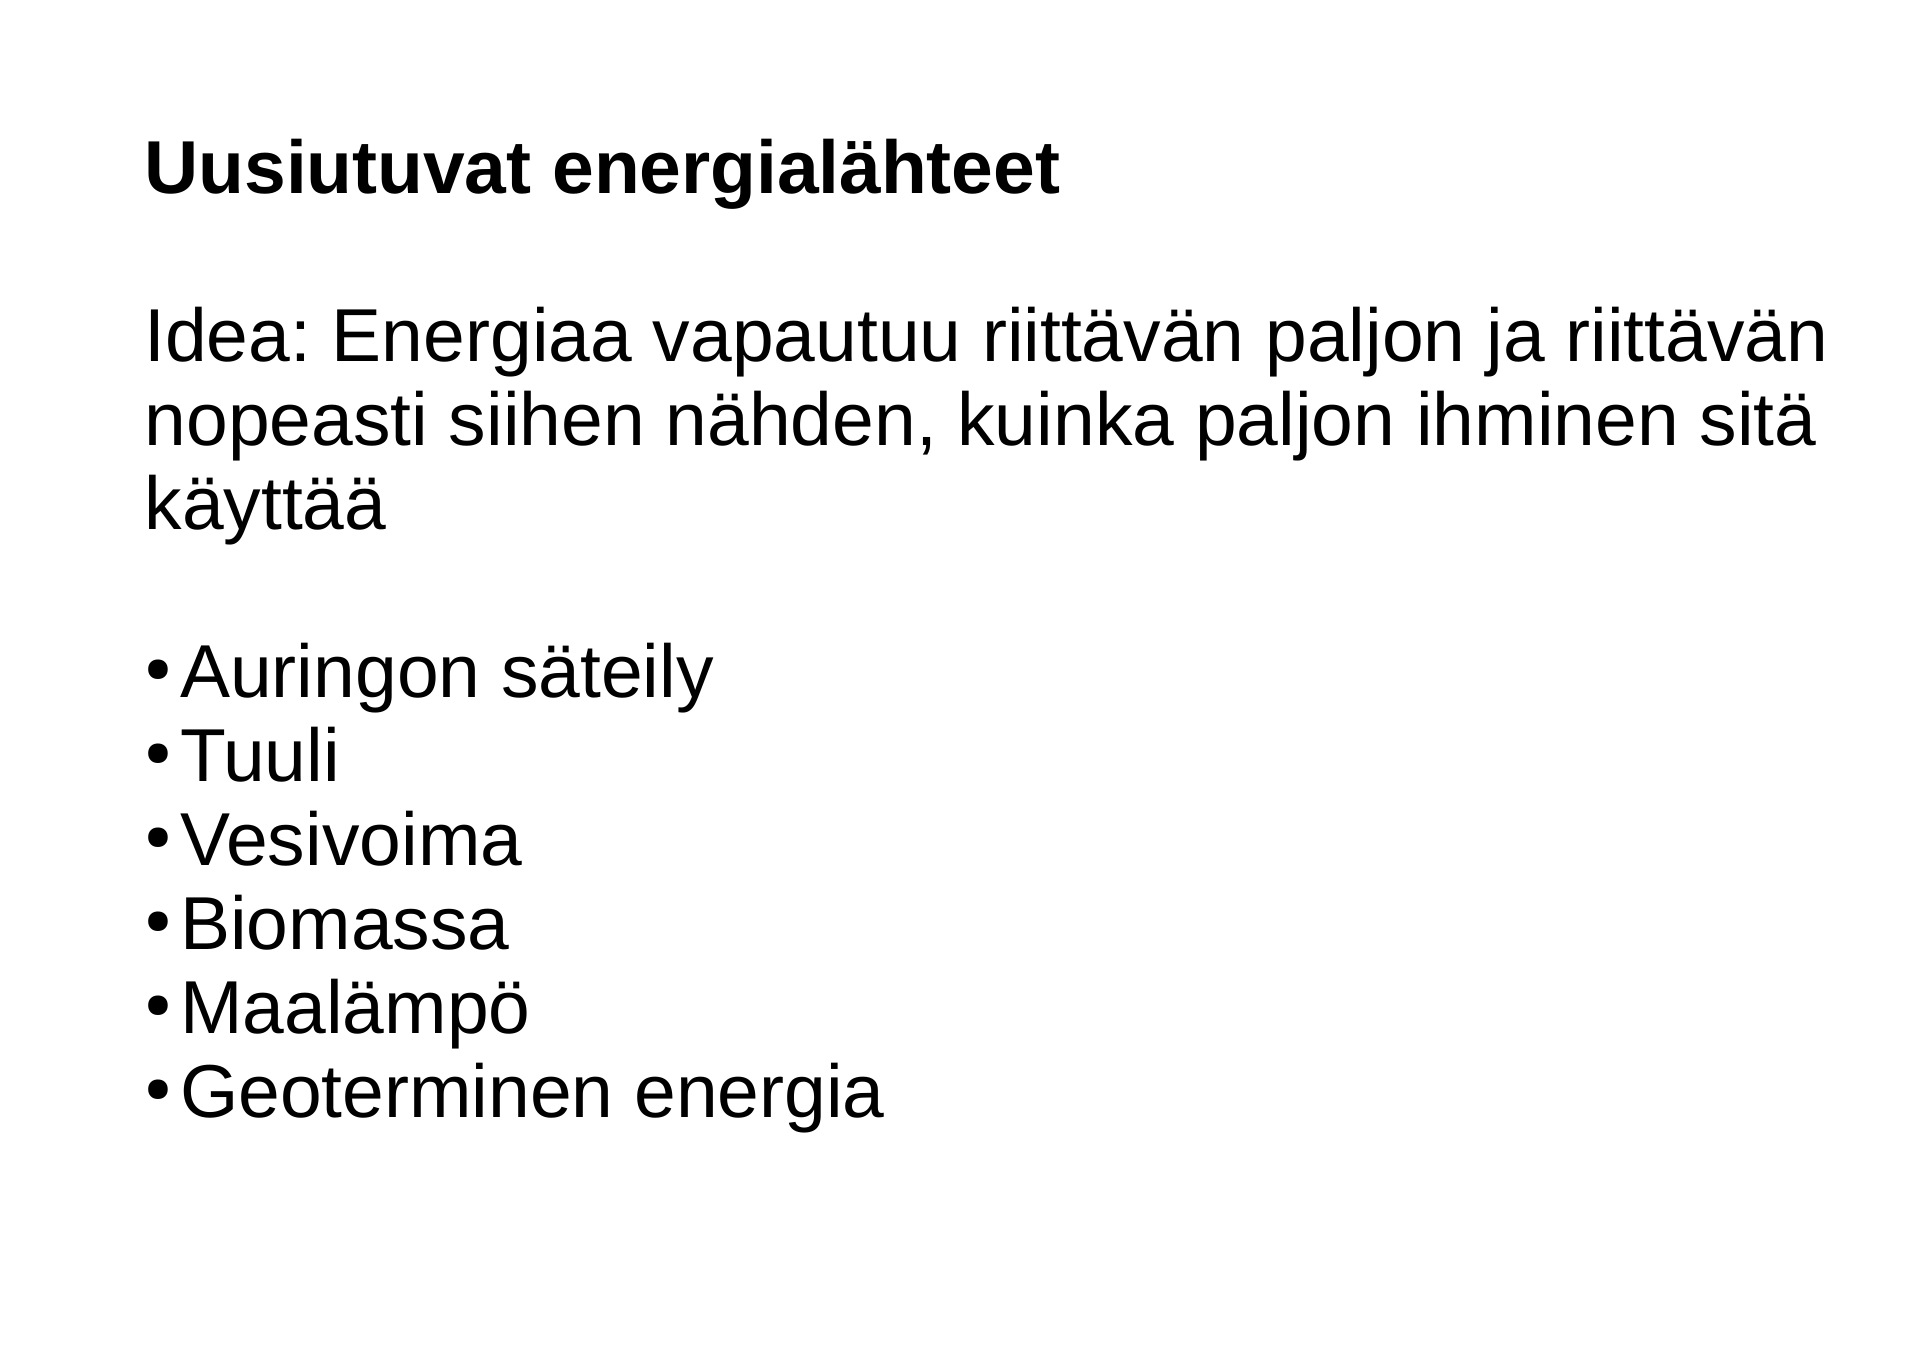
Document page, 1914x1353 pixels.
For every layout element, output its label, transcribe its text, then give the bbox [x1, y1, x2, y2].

text_box Uusiutuvat energialähteet Idea: Energiaa vapautuu riittävän paljon ja riittävän nopeasti siihen nähden, kuinka paljon ihminen sitä käyttää Auringon säteily Tuuli Vesivoima Biomassa Maalämpö Geoterminen energia [129, 118, 1878, 1141]
